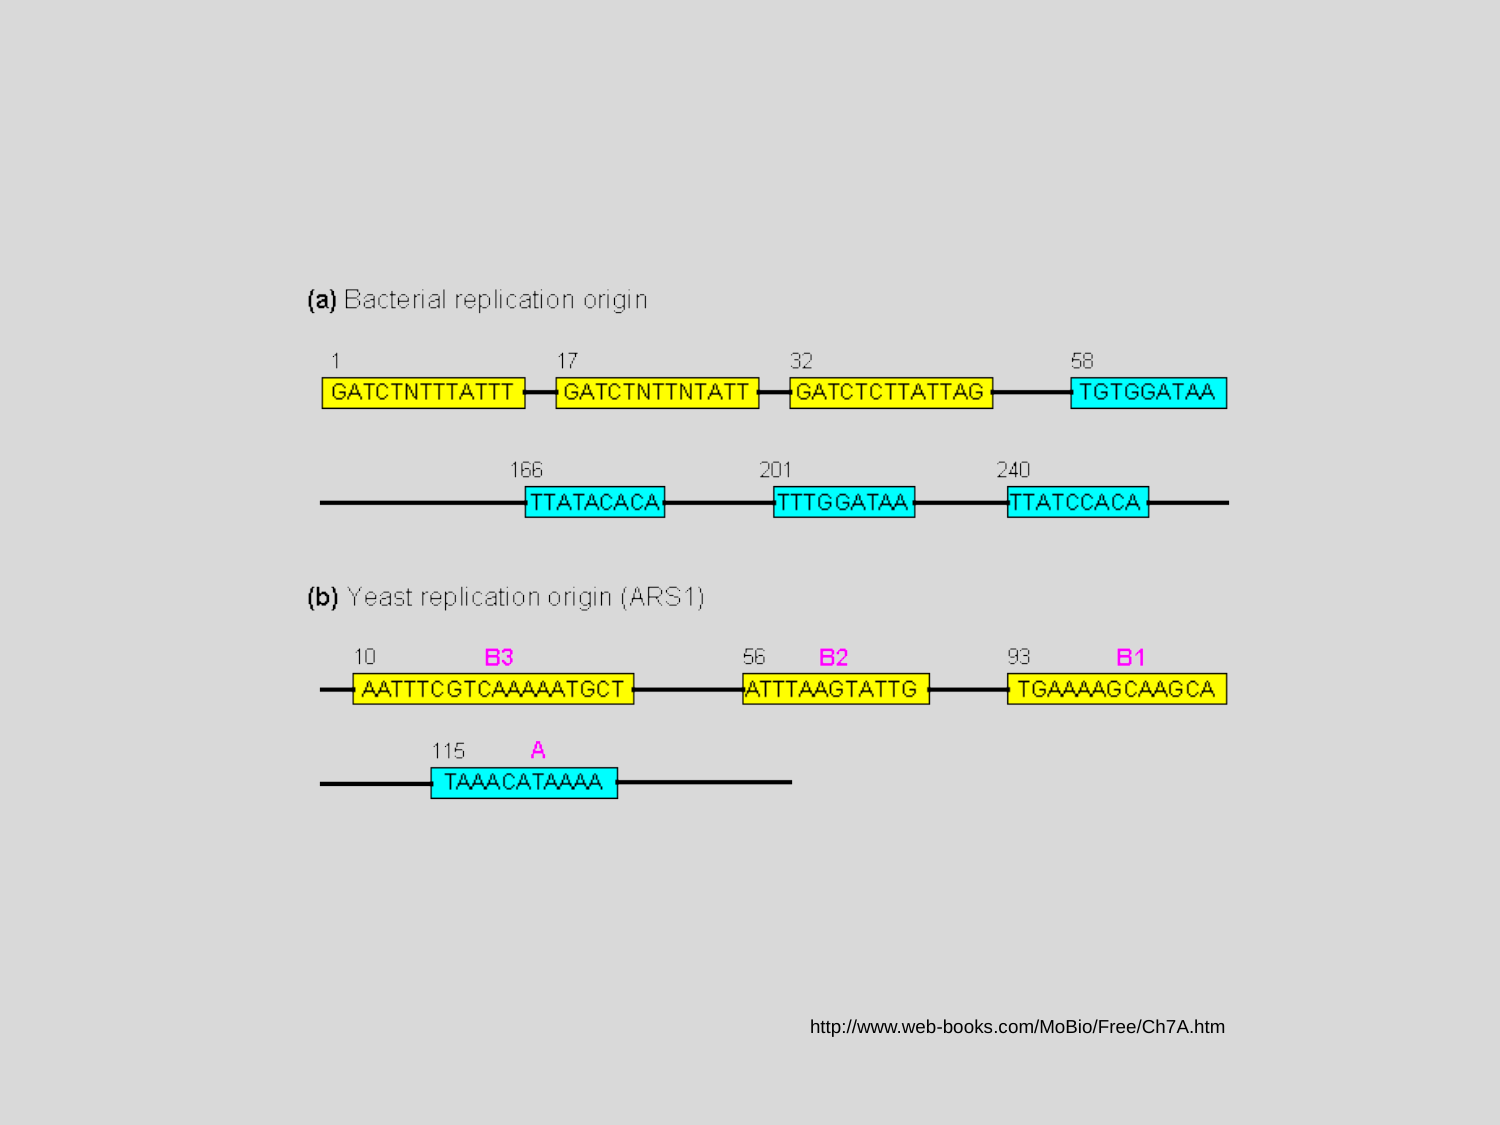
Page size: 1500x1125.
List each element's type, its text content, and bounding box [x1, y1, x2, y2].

picture [294, 278, 1241, 811]
text_box http://www.web-books.com/MoBio/Free/Ch7A.htm [490, 1007, 1240, 1045]
